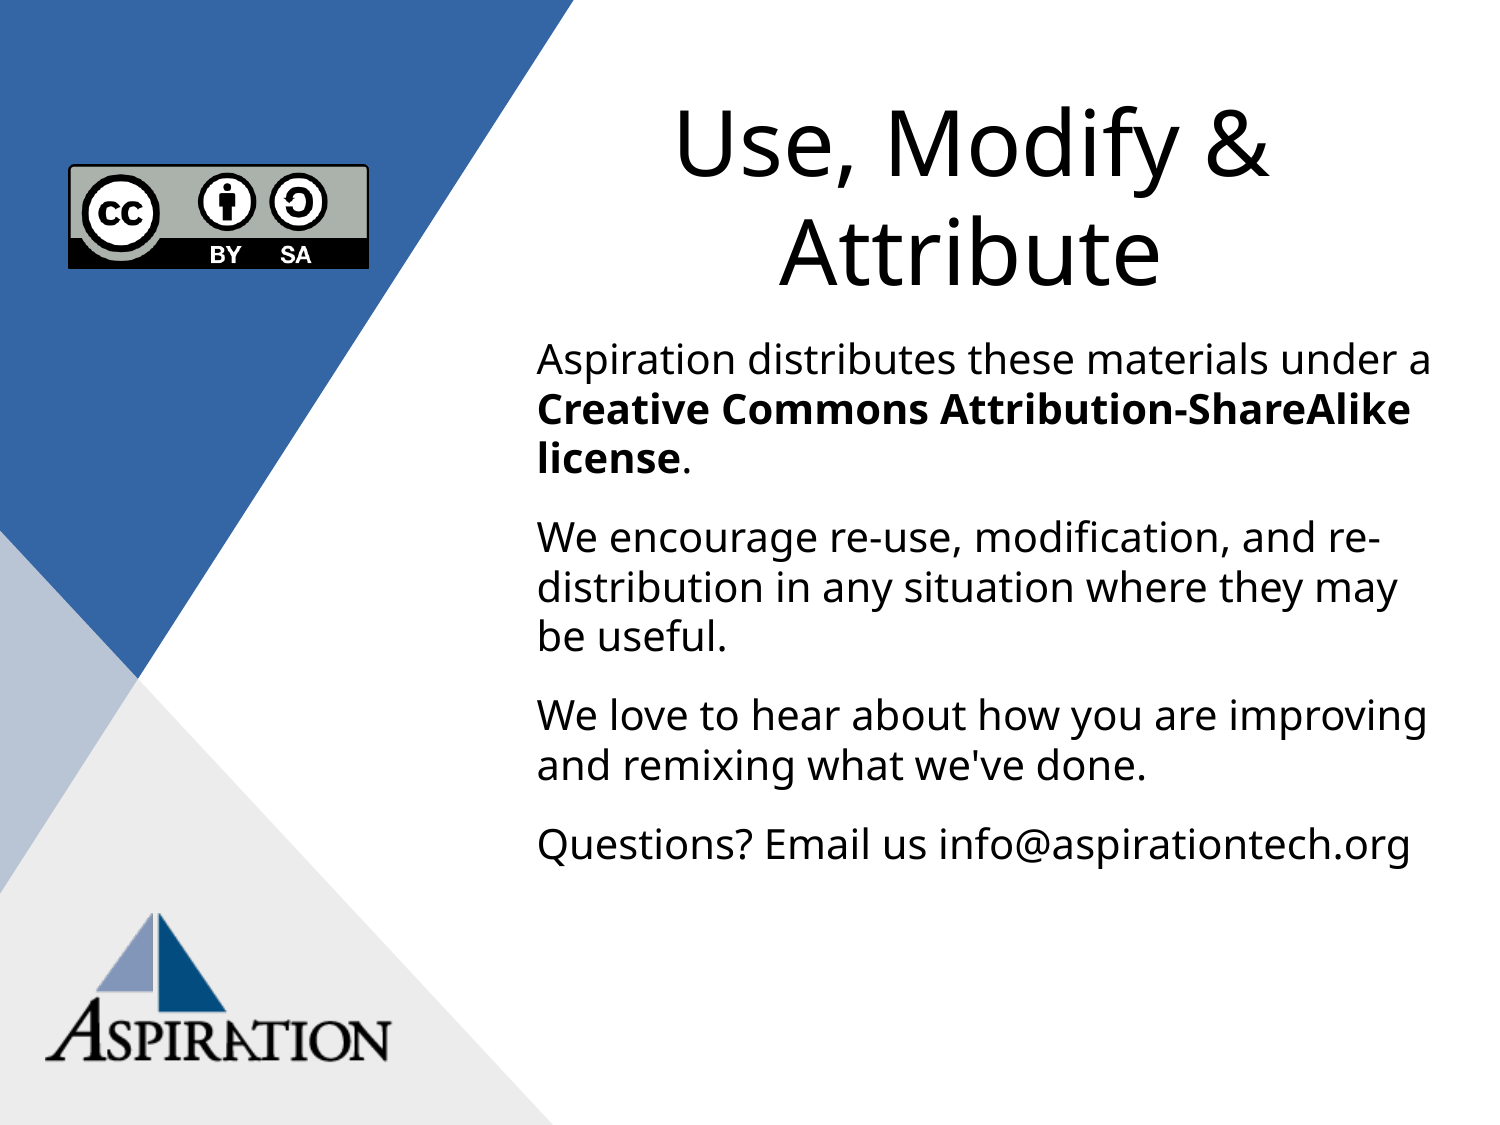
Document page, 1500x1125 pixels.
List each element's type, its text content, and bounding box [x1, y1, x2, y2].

picture [45, 913, 394, 1081]
list Aspiration distributes these materials under a Creative Commons Attribution-ShareAlike license. We encourage re-use, modification, and re-distribution in any situation where they may be useful. We love to hear about how you are improving and remixing what we've done. Questions? Email us info@aspirationtech.org [480, 333, 1441, 932]
title Use, Modify & Attribute [476, 103, 1467, 292]
picture [68, 164, 369, 269]
